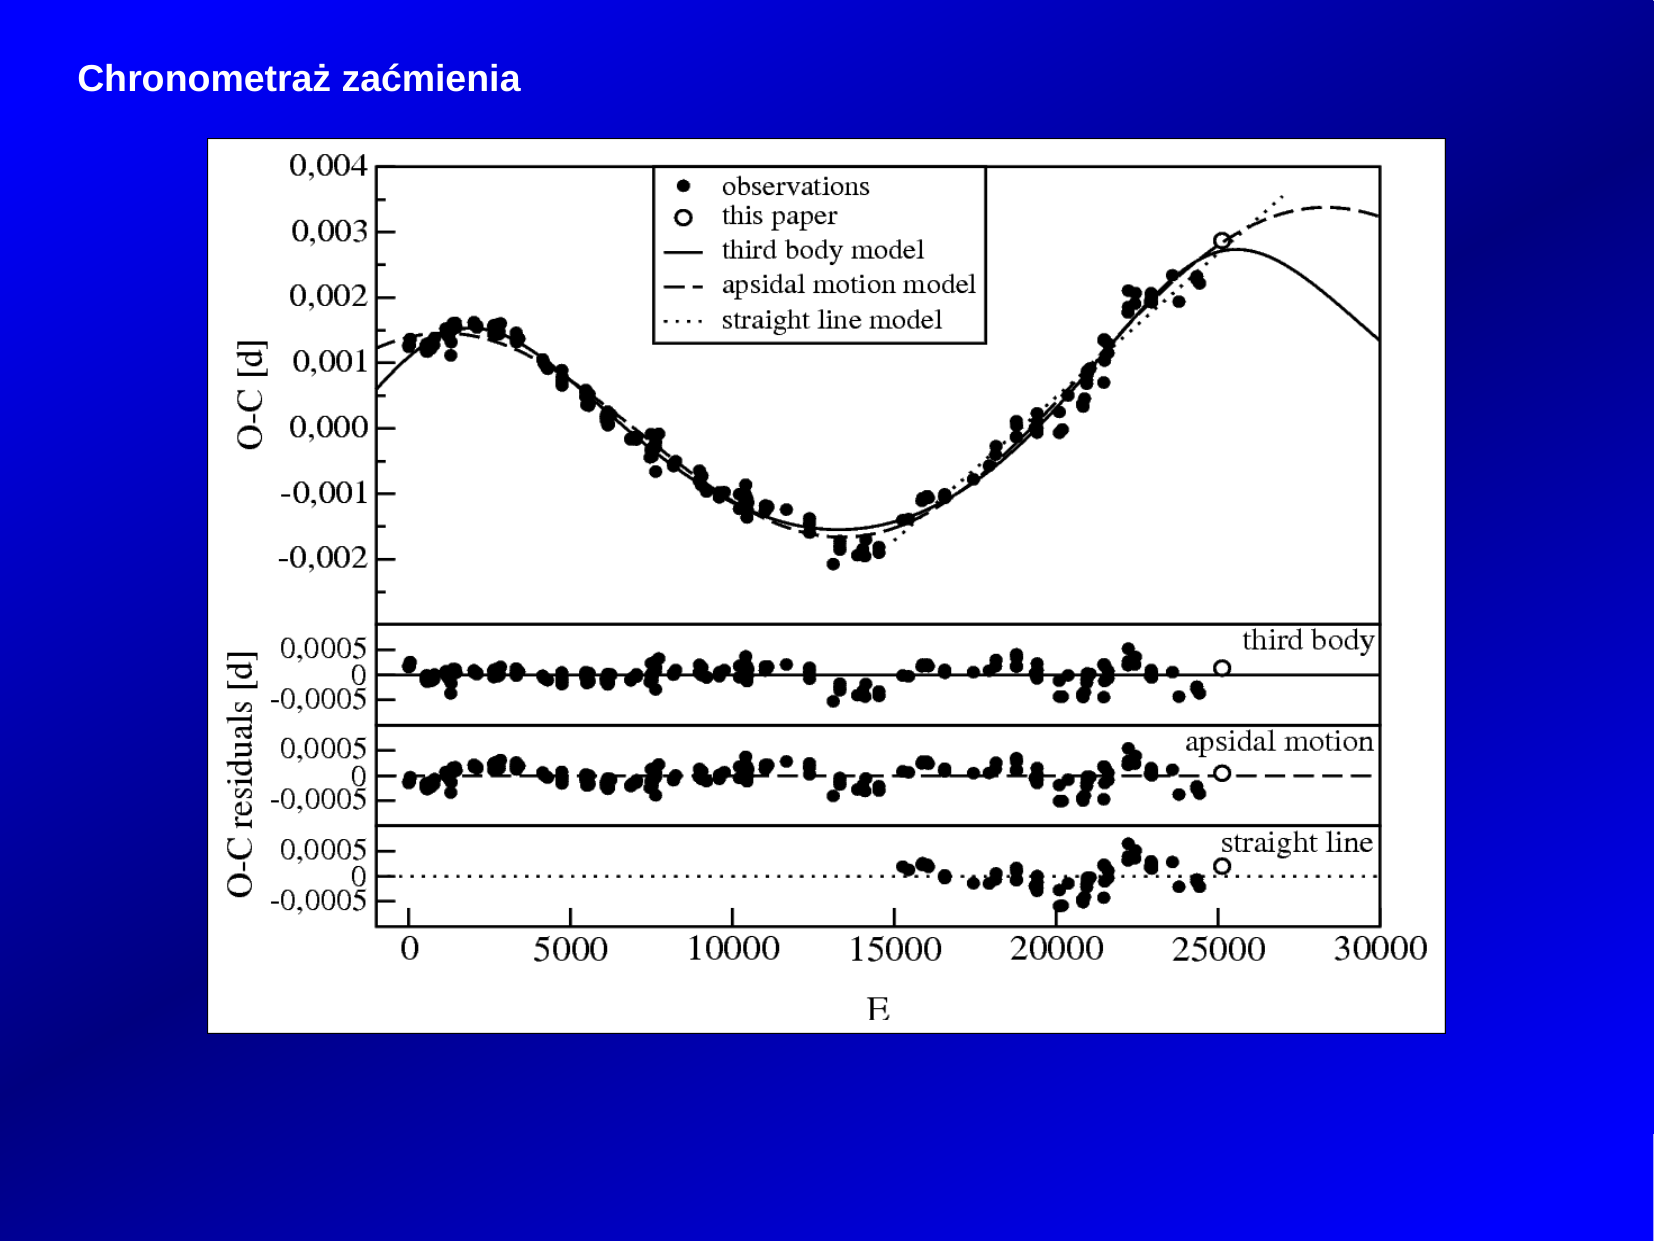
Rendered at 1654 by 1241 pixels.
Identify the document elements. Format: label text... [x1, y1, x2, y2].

text_box Chronometraż zaćmienia [62, 50, 536, 108]
picture [207, 138, 1446, 1034]
